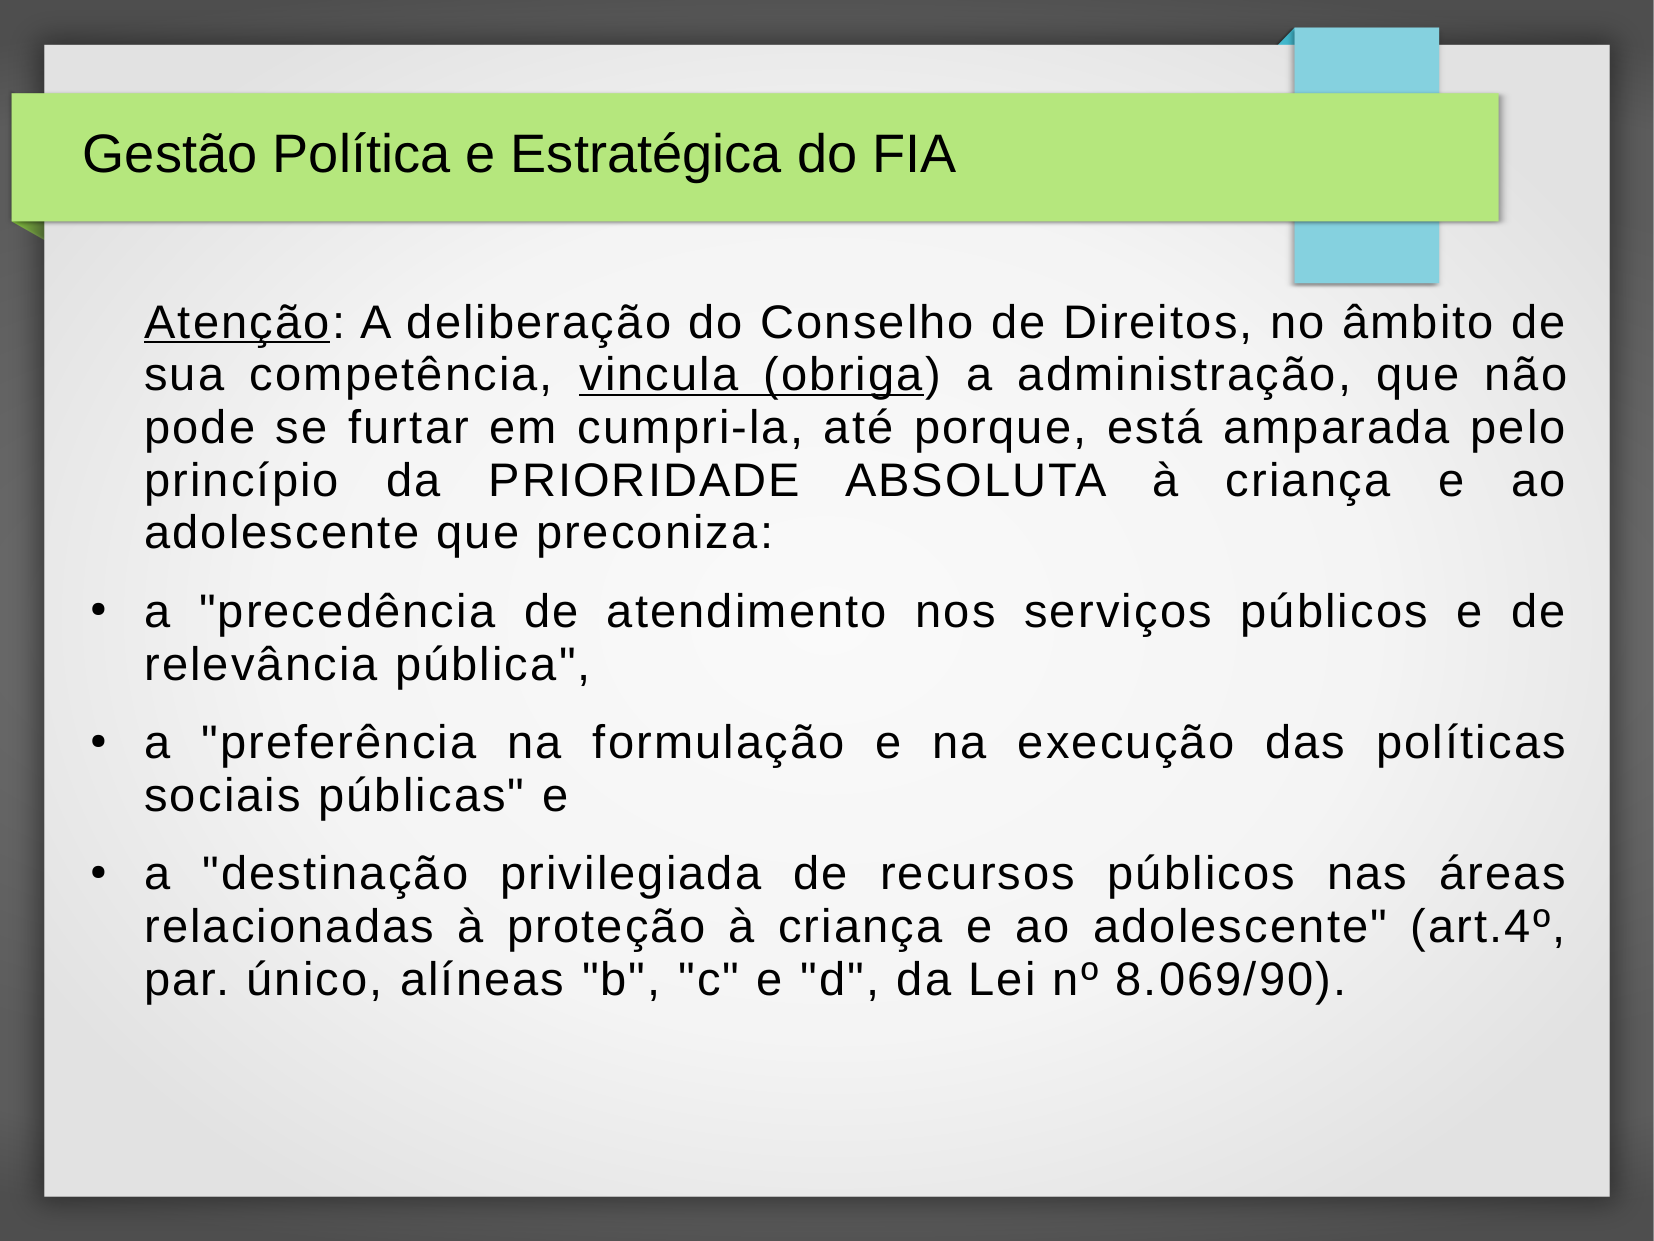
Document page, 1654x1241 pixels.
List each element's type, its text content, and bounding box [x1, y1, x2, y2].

picture [0, 0, 1654, 1241]
list Atenção: A deliberação do Conselho de Direitos, no âmbito de sua competência, vincula (obriga) a administração, que não pode se furtar em cumpri-la, até porque, está amparada pelo princípio da PRIORIDADE ABSOLUTA à criança e ao adolescente que preconiza: a "precedência de atendimento nos serviços públicos e de relevância pública", a "preferência na formulação e na execução das políticas sociais públicas" e a "destinação privilegiada de recursos públicos nas áreas relacionadas à proteção à criança e ao adolescente" (art.4º, par. único, alíneas "b", "c" e "d", da Lei nº 8.069/90). [82, 295, 1571, 1015]
title Gestão Política e Estratégica do FIA [82, 94, 1264, 213]
